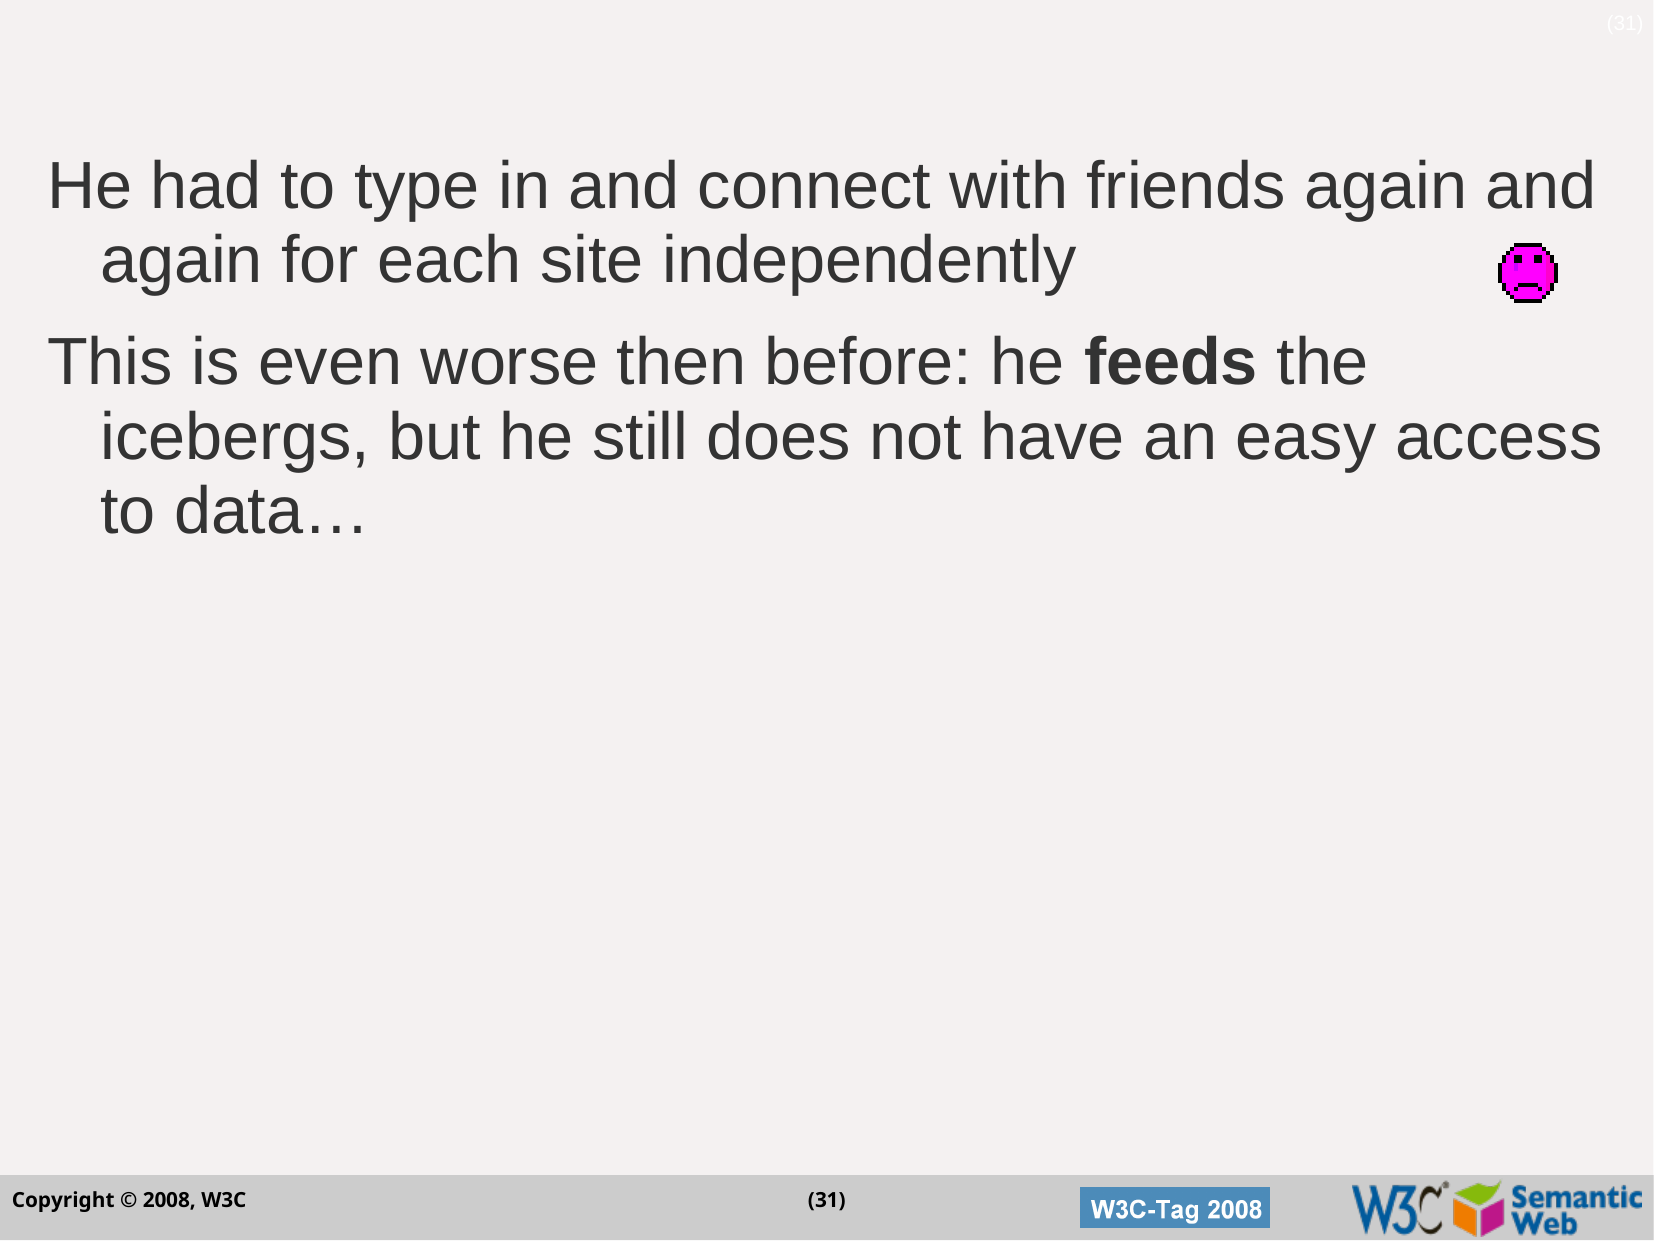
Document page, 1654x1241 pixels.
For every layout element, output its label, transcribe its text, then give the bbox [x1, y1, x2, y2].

picture [1080, 1187, 1270, 1228]
list He had to type in and connect with friends again and again for each site independently This is even worse then before: he feeds the icebergs, but he still does not have an easy access to data… [29, 147, 1624, 1134]
picture [1352, 1178, 1642, 1237]
picture [1498, 243, 1558, 303]
